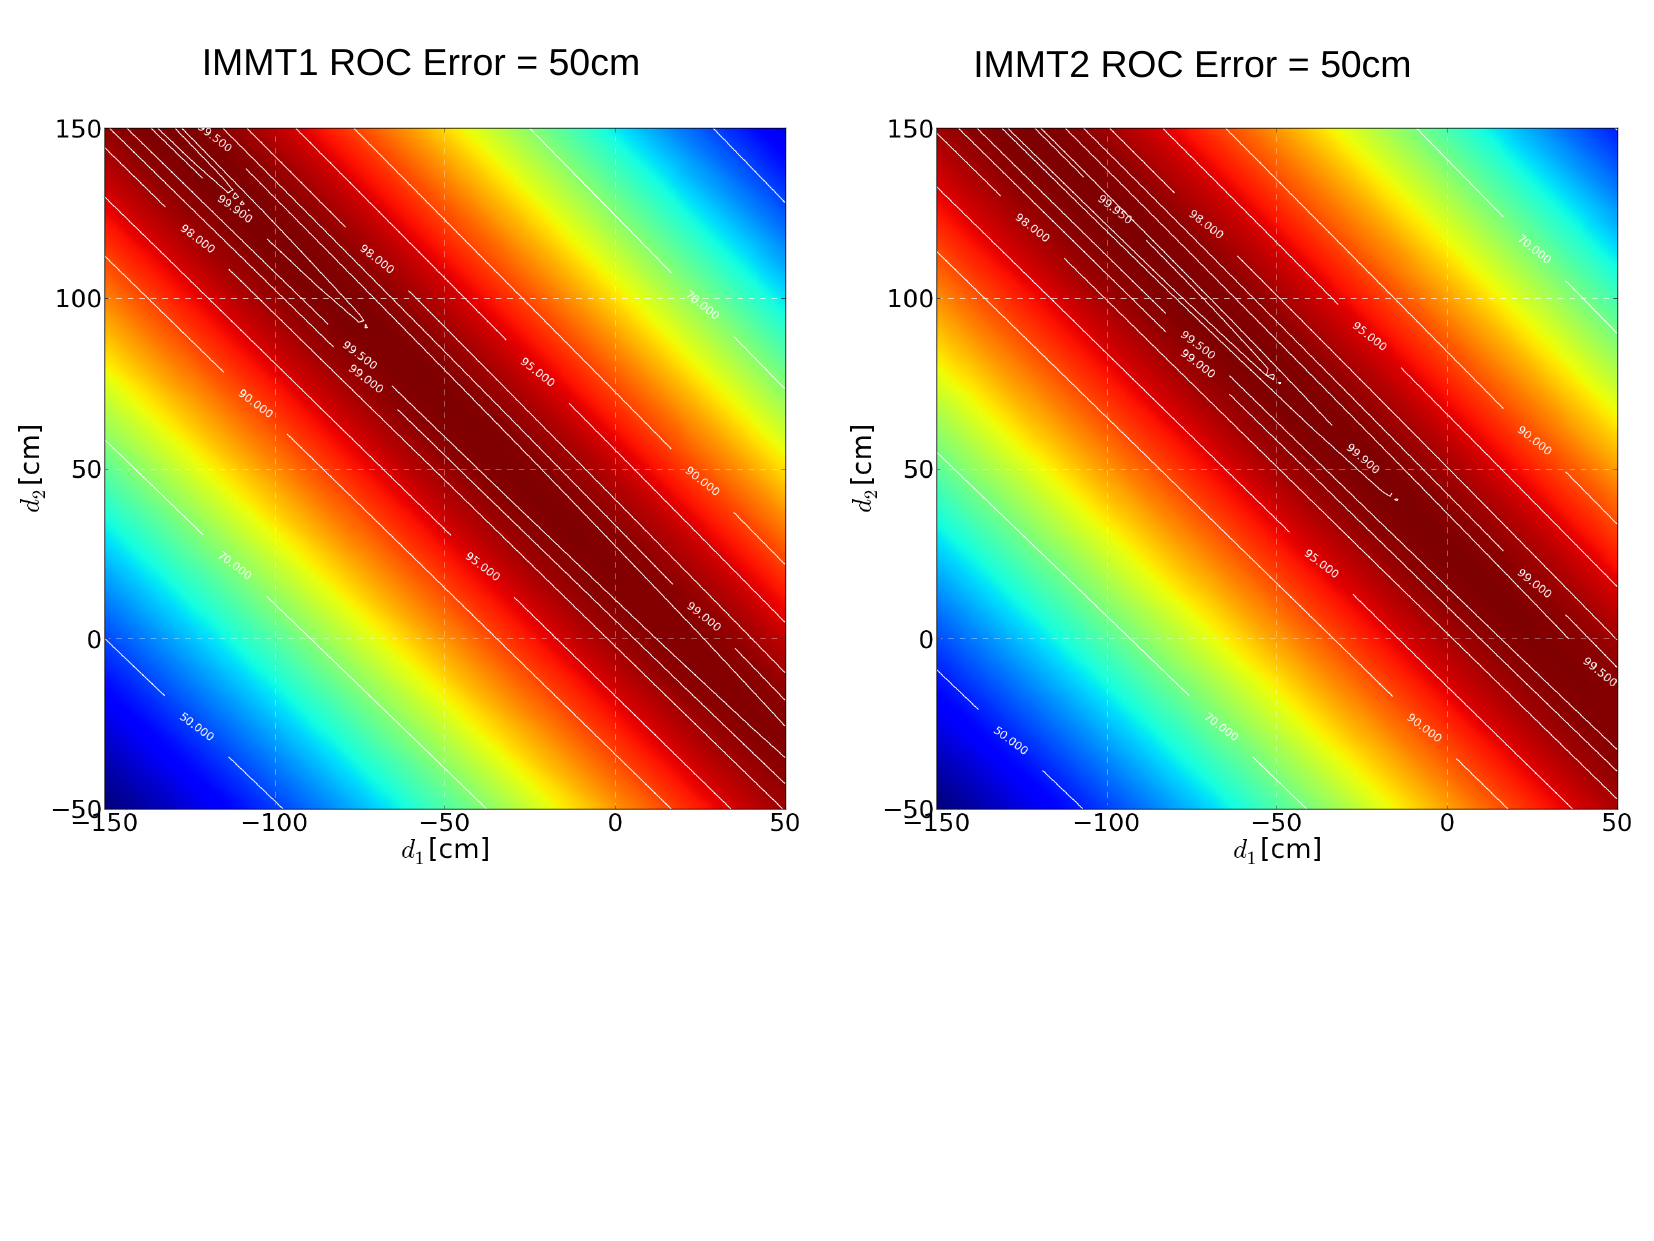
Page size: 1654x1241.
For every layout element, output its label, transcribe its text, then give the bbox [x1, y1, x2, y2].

picture [827, 113, 1654, 872]
picture [0, 113, 823, 872]
text_box IMMT1 ROC Error = 50cm [187, 33, 656, 91]
text_box IMMT2 ROC Error = 50cm [958, 36, 1428, 94]
